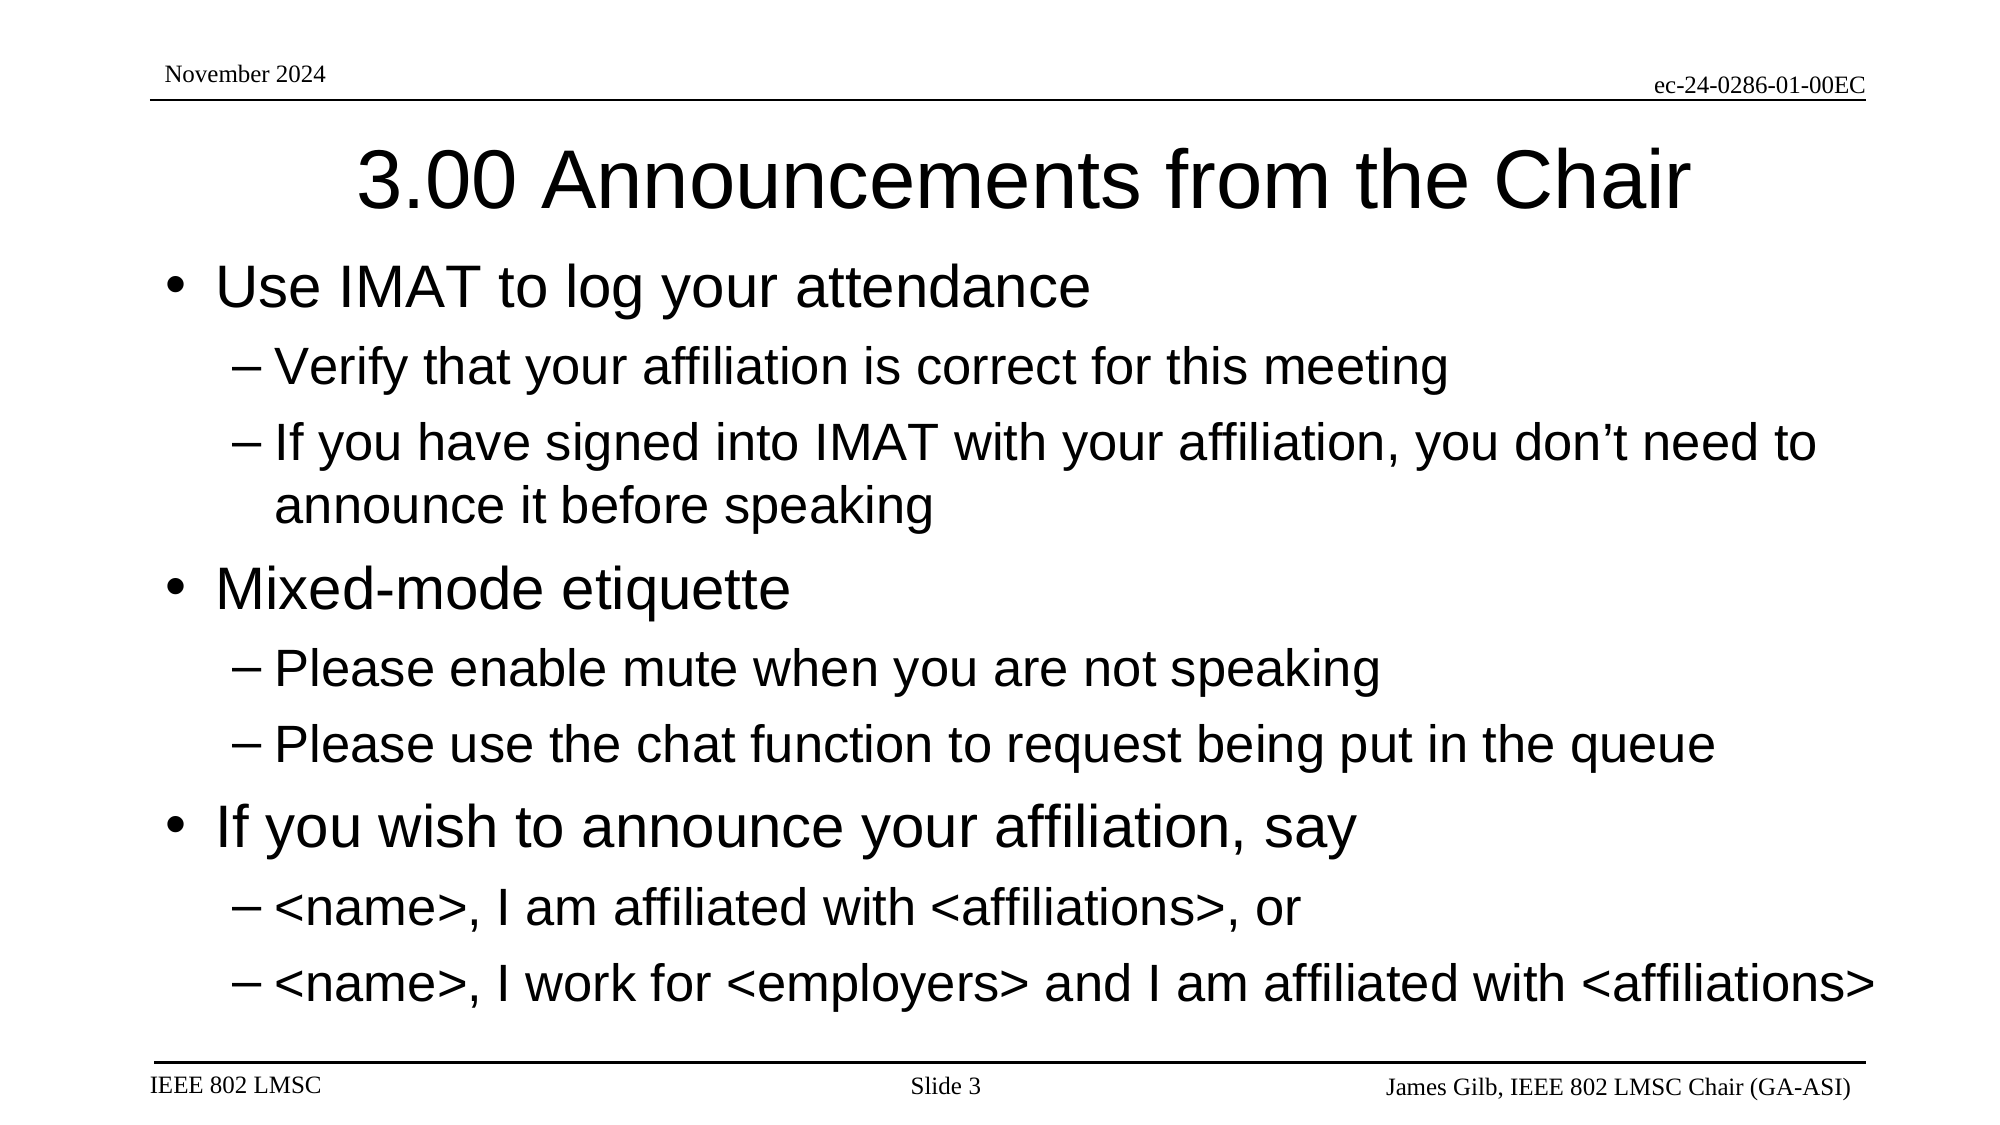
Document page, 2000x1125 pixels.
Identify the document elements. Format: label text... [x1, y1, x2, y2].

list Use IMAT to log your attendance Verify that your affiliation is correct for this meeting If you have signed into IMAT with your affiliation, you don’t need to announce it before speaking Mixed-mode etiquette Please enable mute when you are not speaking Please use the chat function to request being put in the queue If you wish to announce your affiliation, say <name>, I am affiliated with <affiliations>, or <name>, I work for <employers> and I am affiliated with <affiliations> [150, 239, 1900, 1051]
title 3.00 Announcements from the Chair [149, 112, 1900, 238]
